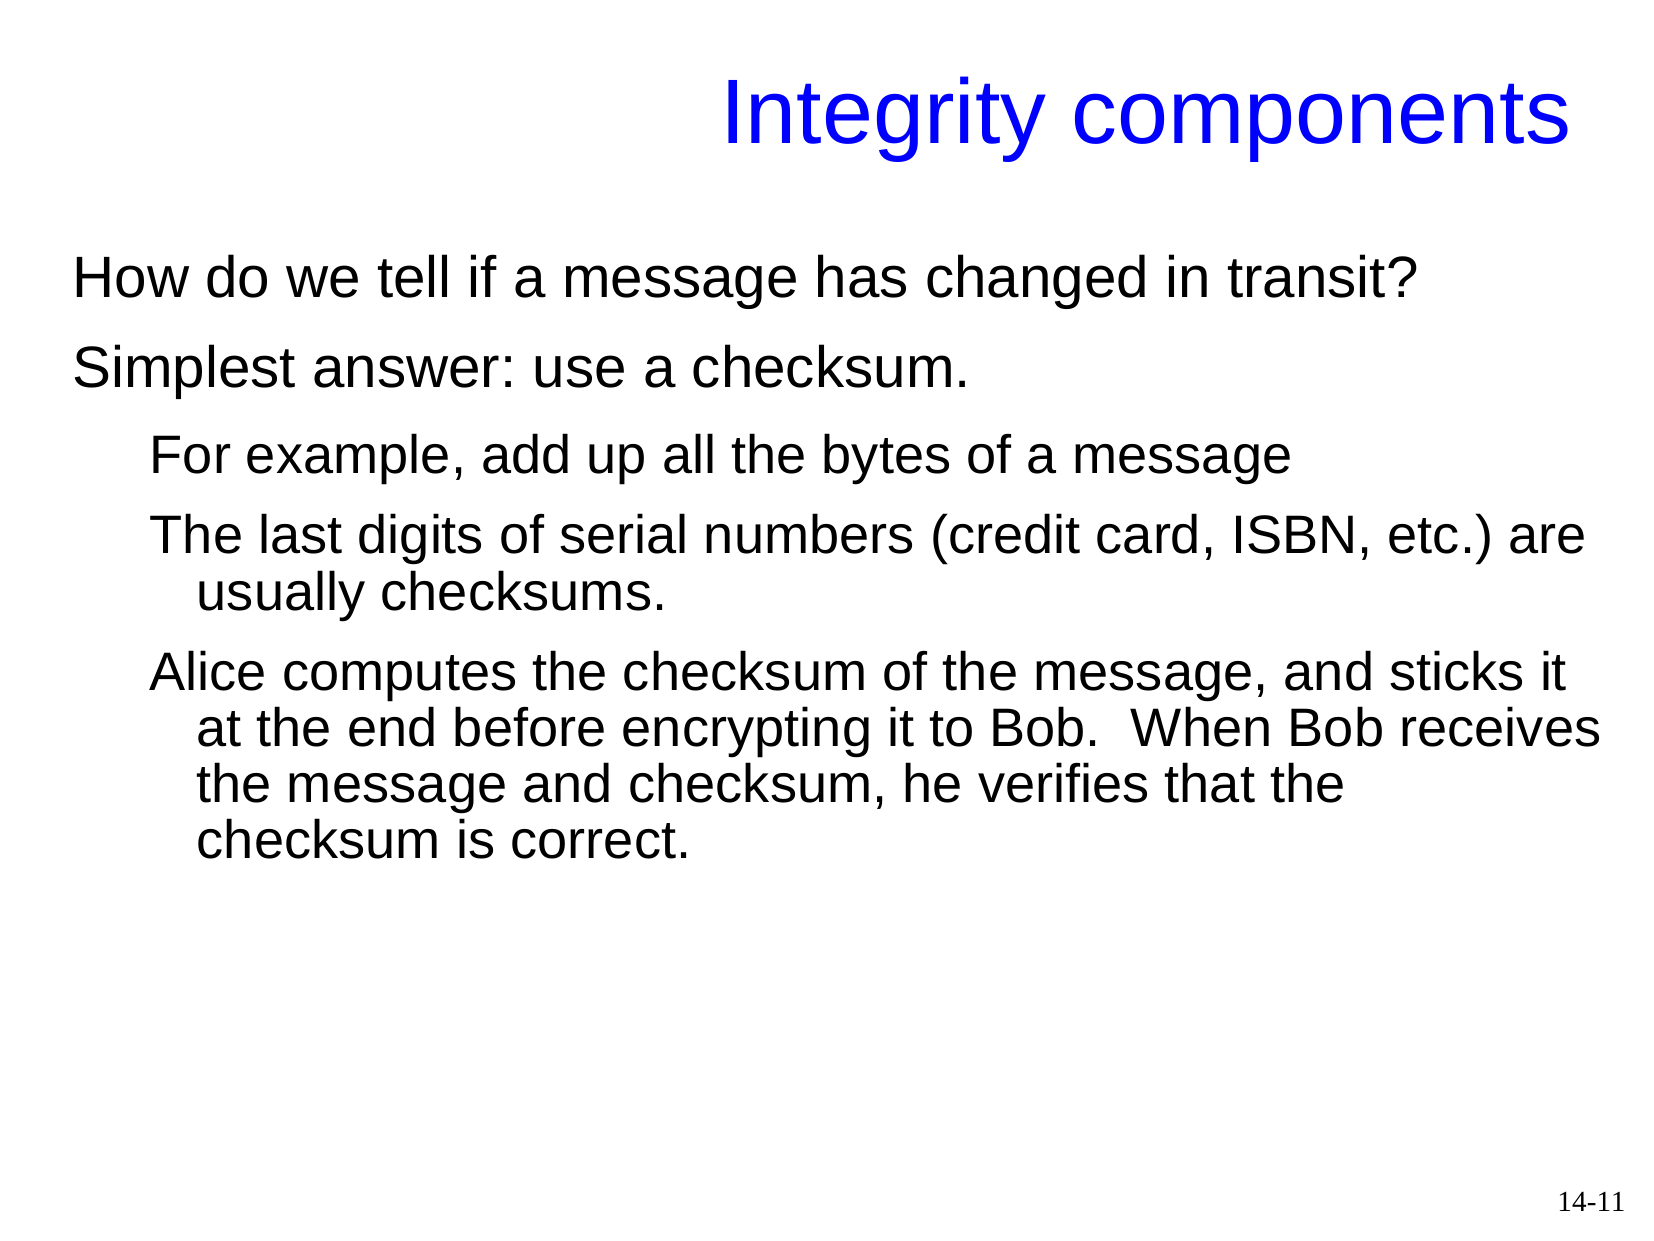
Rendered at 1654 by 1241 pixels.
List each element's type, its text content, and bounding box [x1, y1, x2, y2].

title Integrity components [84, 11, 1573, 219]
list How do we tell if a message has changed in transit? Simplest answer: use a checksum. For example, add up all the bytes of a message The last digits of serial numbers (credit card, ISBN, etc.) are usually checksums. Alice computes the checksum of the message, and sticks it at the end before encrypting it to Bob. When Bob receives the message and checksum, he verifies that the checksum is correct. [55, 248, 1607, 1031]
